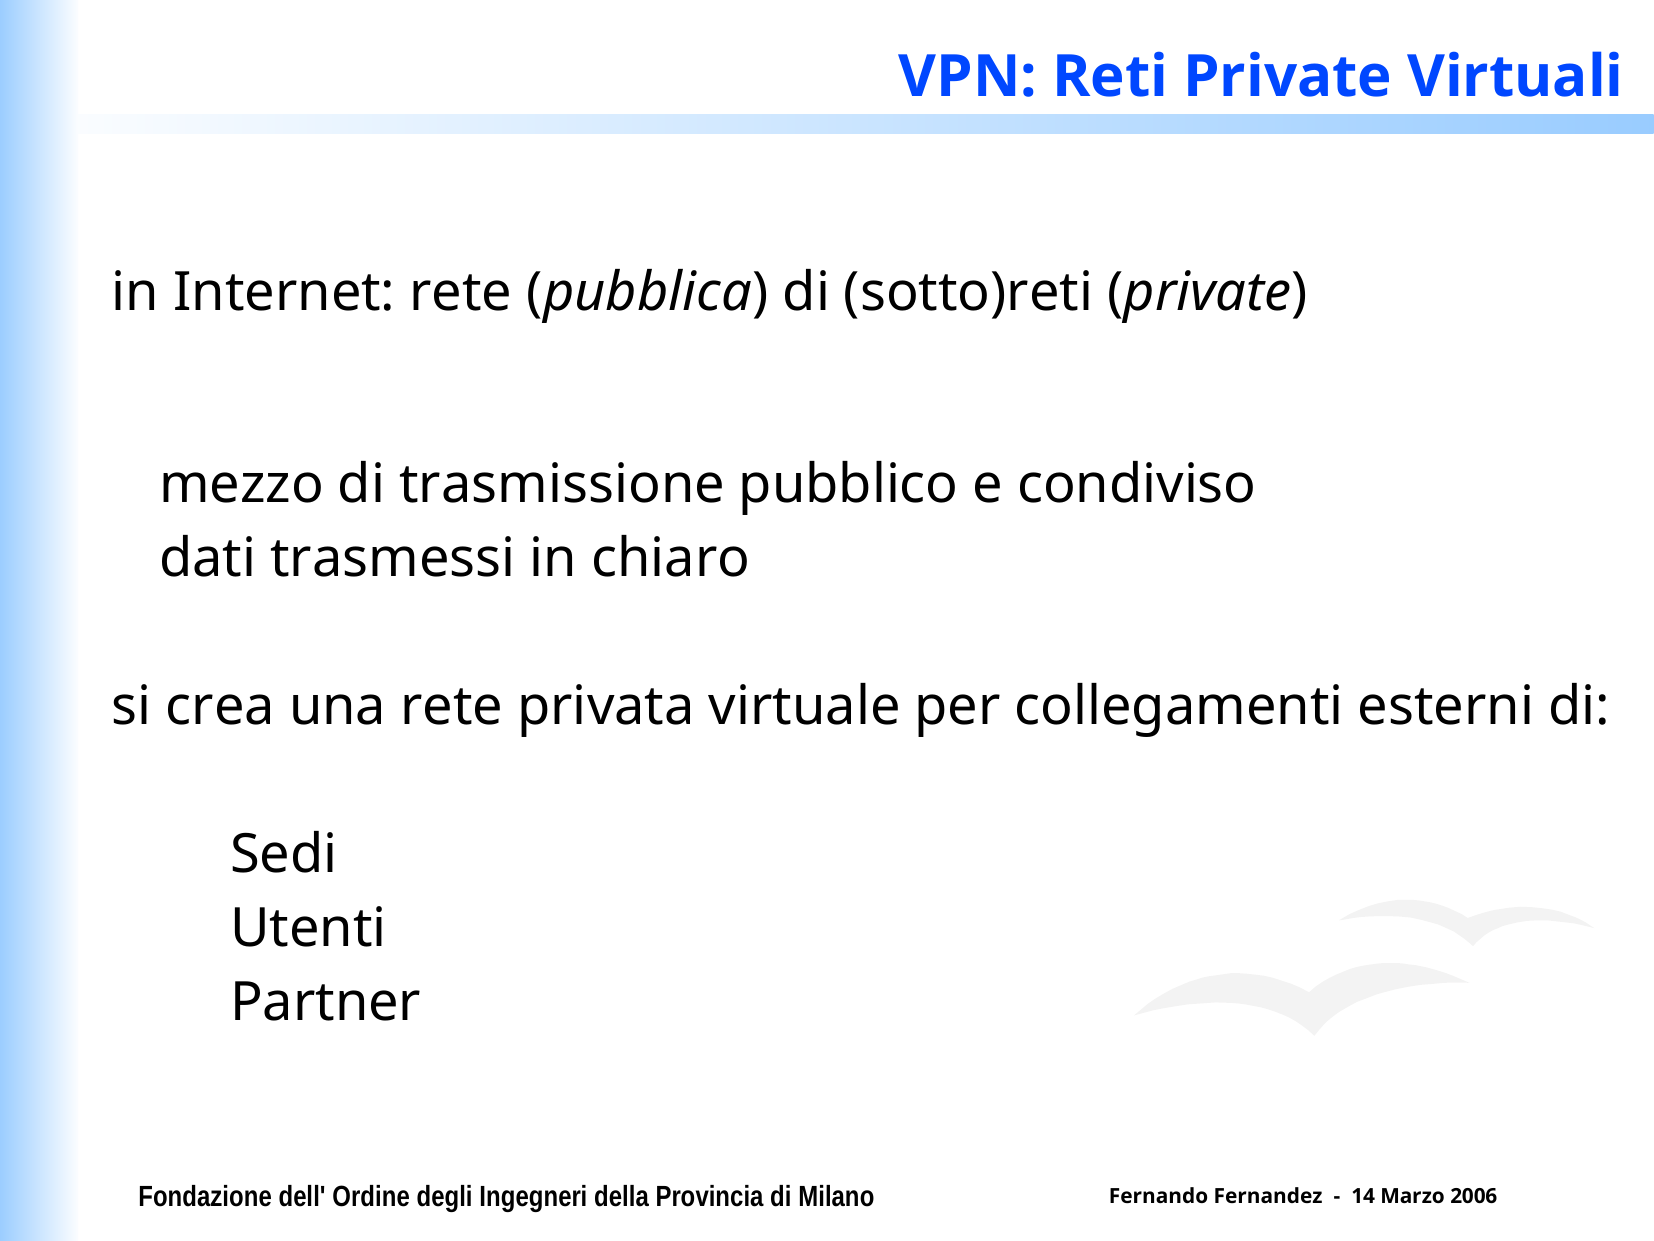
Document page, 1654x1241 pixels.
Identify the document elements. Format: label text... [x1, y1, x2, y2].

title VPN: Reti Private Virtuali [85, 0, 1654, 148]
list in Internet: rete (pubblica) di (sotto)reti (private) mezzo di trasmissione pubblico e condiviso dati trasmessi in chiaro si crea una rete privata virtuale per collegamenti esterni di: Sedi Utenti Partner [111, 252, 1617, 1207]
